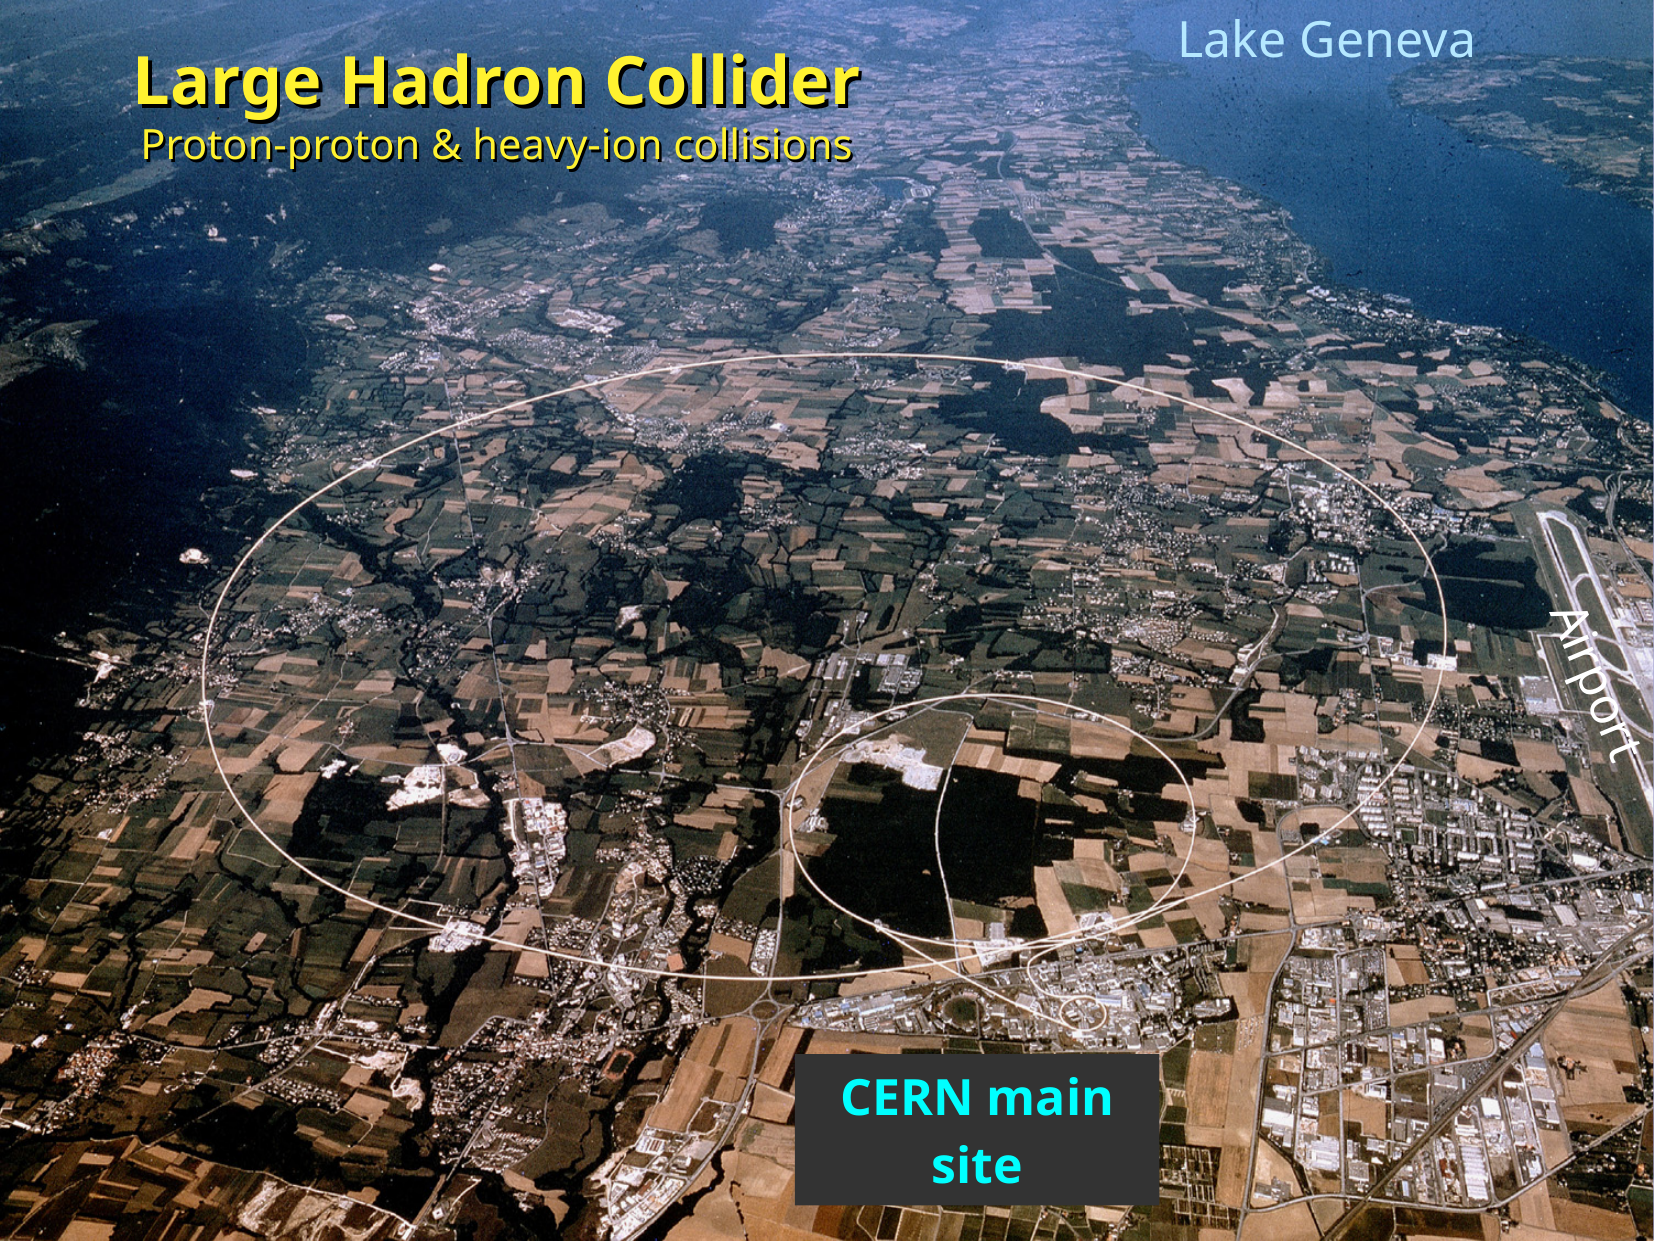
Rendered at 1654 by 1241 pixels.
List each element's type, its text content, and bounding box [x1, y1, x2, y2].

text_box Large Hadron Collider Proton-proton & heavy-ion collisions [117, 30, 876, 176]
text_box Lake Geneva [1162, 0, 1492, 76]
text_box CERN main site [794, 1054, 1160, 1186]
picture [0, 0, 1654, 1241]
text_box Airport [1527, 576, 1654, 786]
